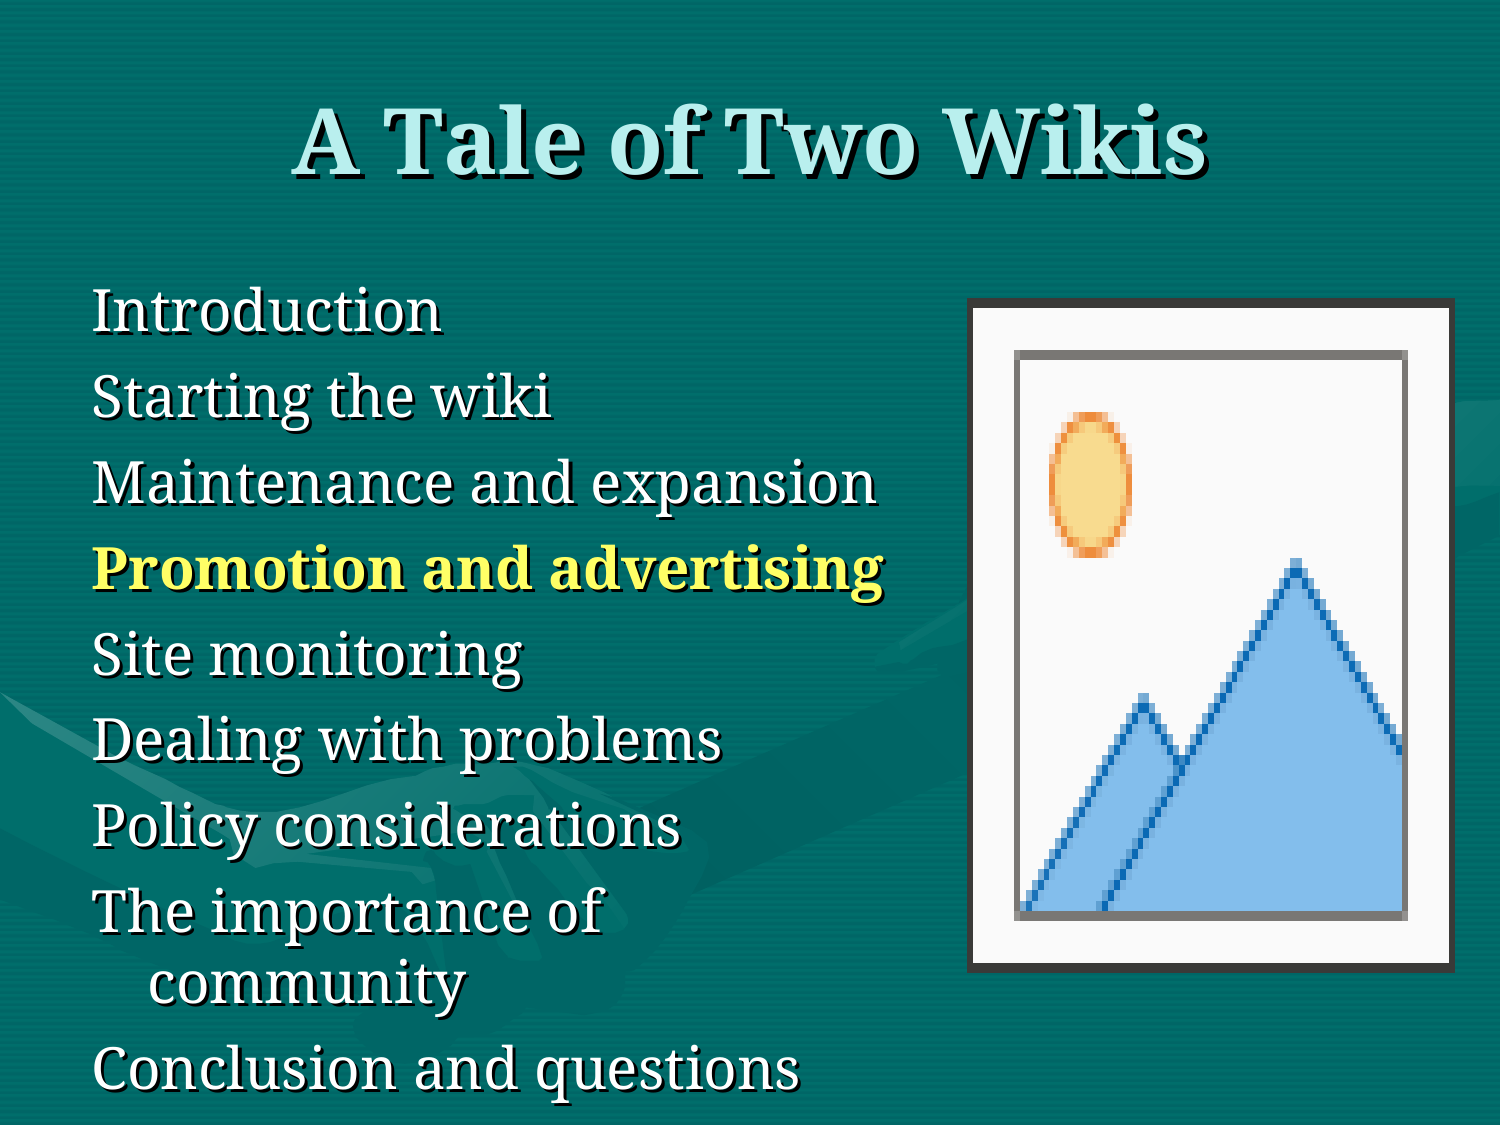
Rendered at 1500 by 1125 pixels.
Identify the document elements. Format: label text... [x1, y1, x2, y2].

list Introduction Starting the wiki Maintenance and expansion Promotion and advertising Site monitoring Dealing with problems Policy considerations The importance of community Conclusion and questions [76, 267, 951, 1024]
title A Tale of Two Wikis [75, 45, 1426, 233]
picture [425, 1076, 434, 1086]
picture [0, 0, 1500, 1125]
